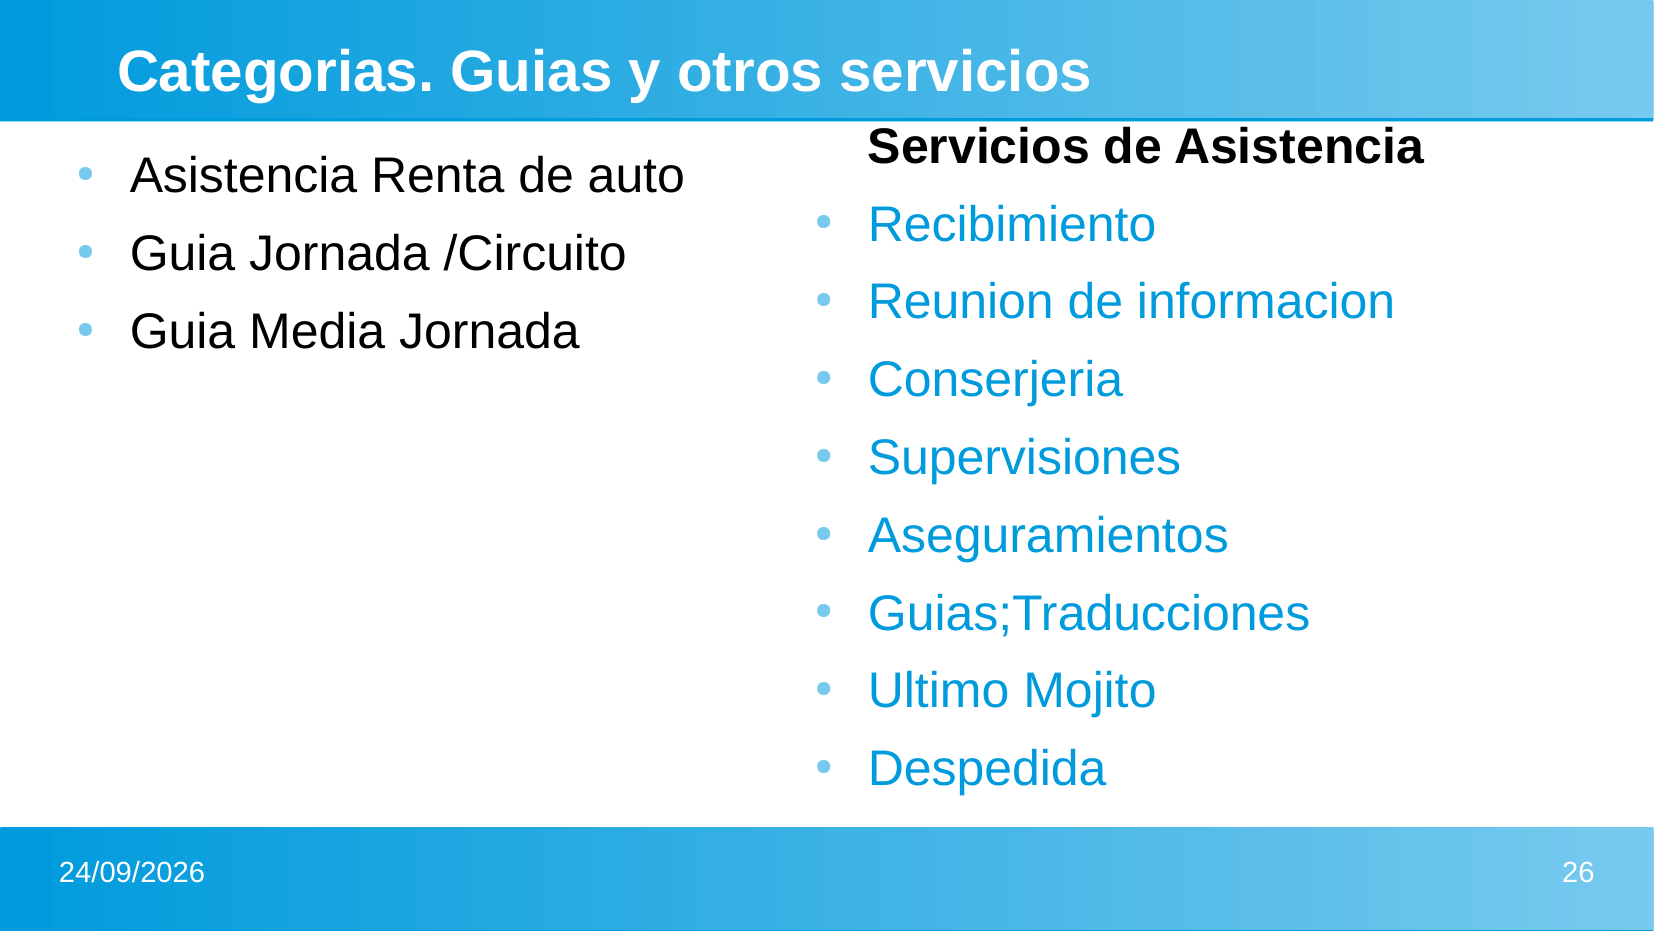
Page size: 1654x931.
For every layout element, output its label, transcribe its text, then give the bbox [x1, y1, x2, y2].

list Asistencia Renta de auto Guia Jornada /Circuito Guia Media Jornada [58, 147, 797, 414]
title Categorias. Guias y otros servicios [58, 31, 1152, 110]
list Servicios de Asistencia Recibimiento Reunion de informacion Conserjeria Supervisiones Aseguramientos Guias;Traducciones Ultimo Mojito Despedida [797, 118, 1635, 827]
